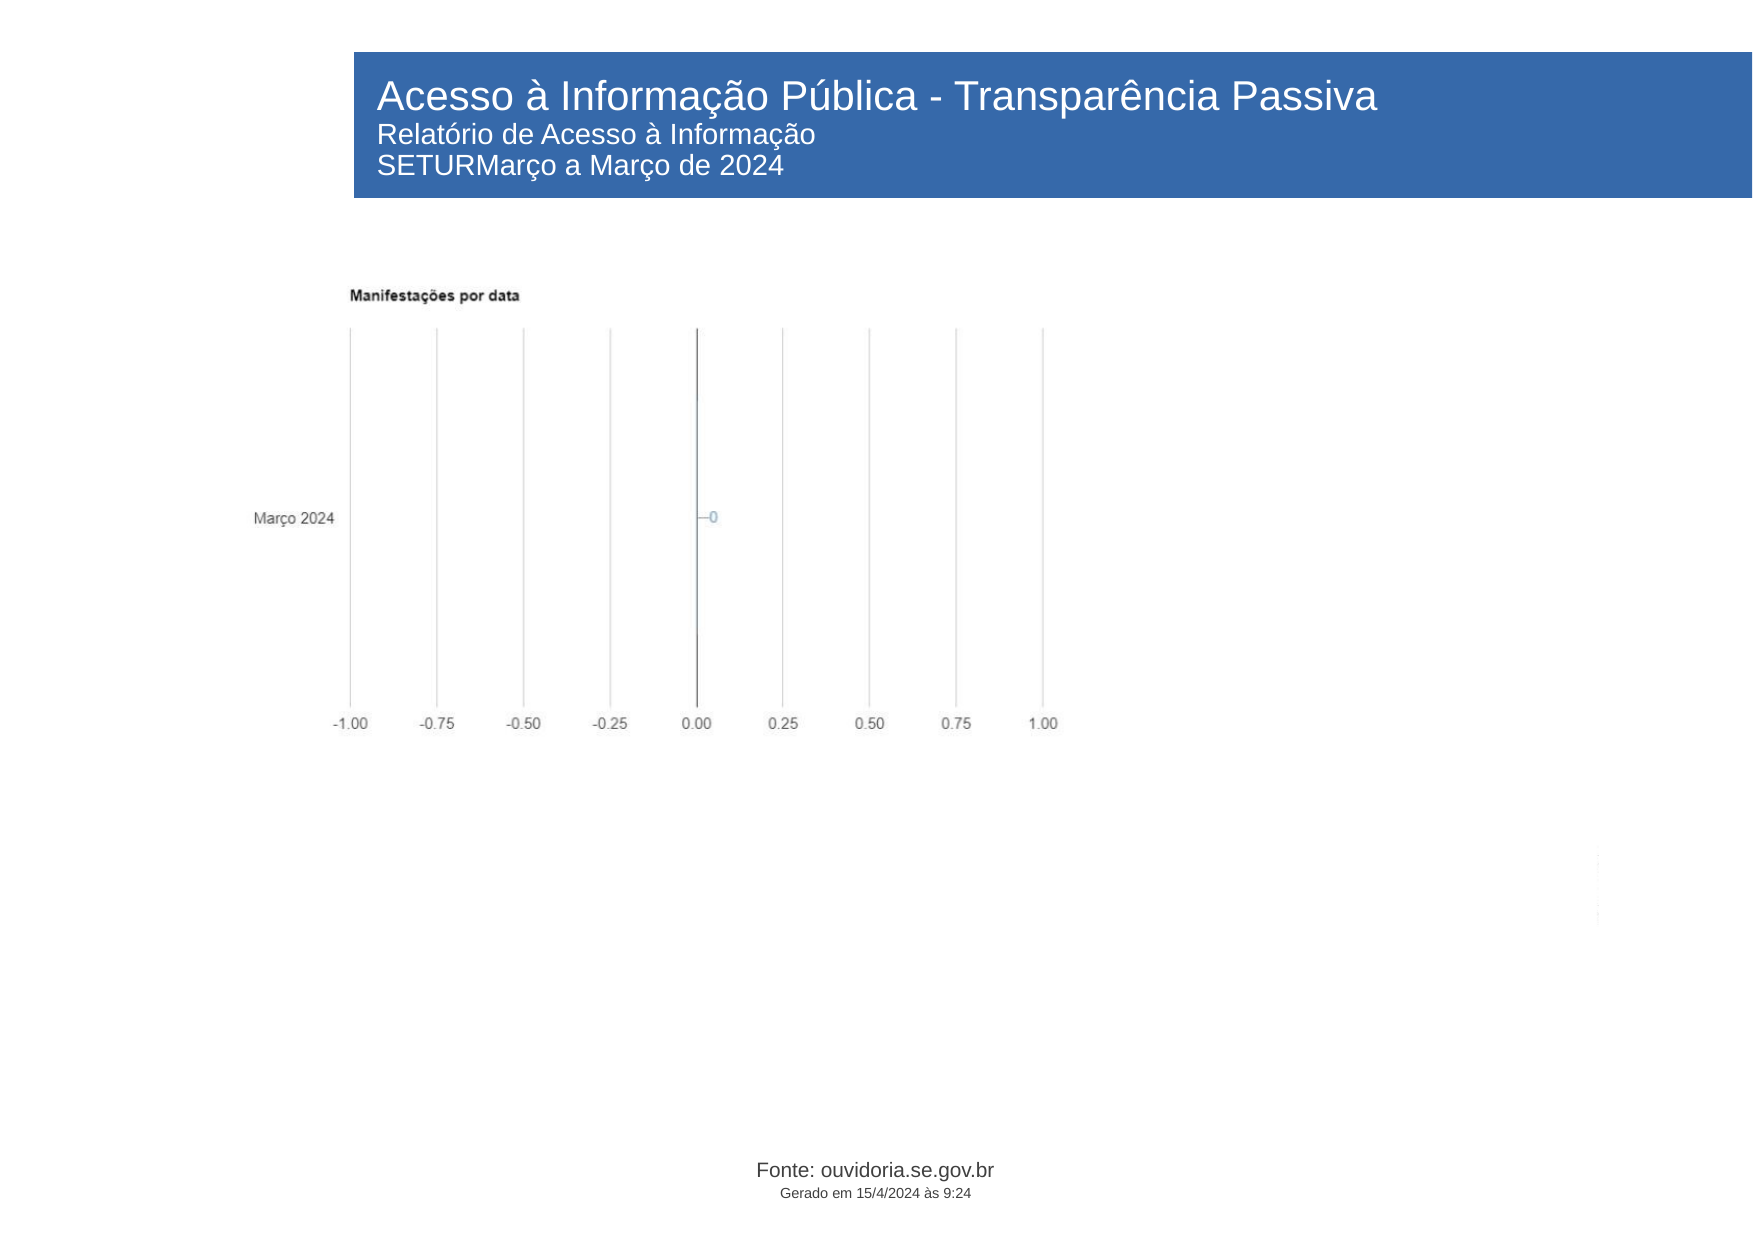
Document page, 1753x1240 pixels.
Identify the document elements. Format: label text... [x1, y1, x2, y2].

text_box Gerado em 15/4/2024 às 9:24 [780, 1184, 999, 1208]
text_box Fonte: ouvidoria.se.gov.br [756, 1158, 1023, 1188]
text_box [155, 211, 1599, 1028]
text_box [354, 52, 1752, 198]
text_box Acesso à Informação Pública - Transparência Passiva Relatório de Acesso à Informação SETURMarço a Março de 2024 [376, 72, 1403, 186]
